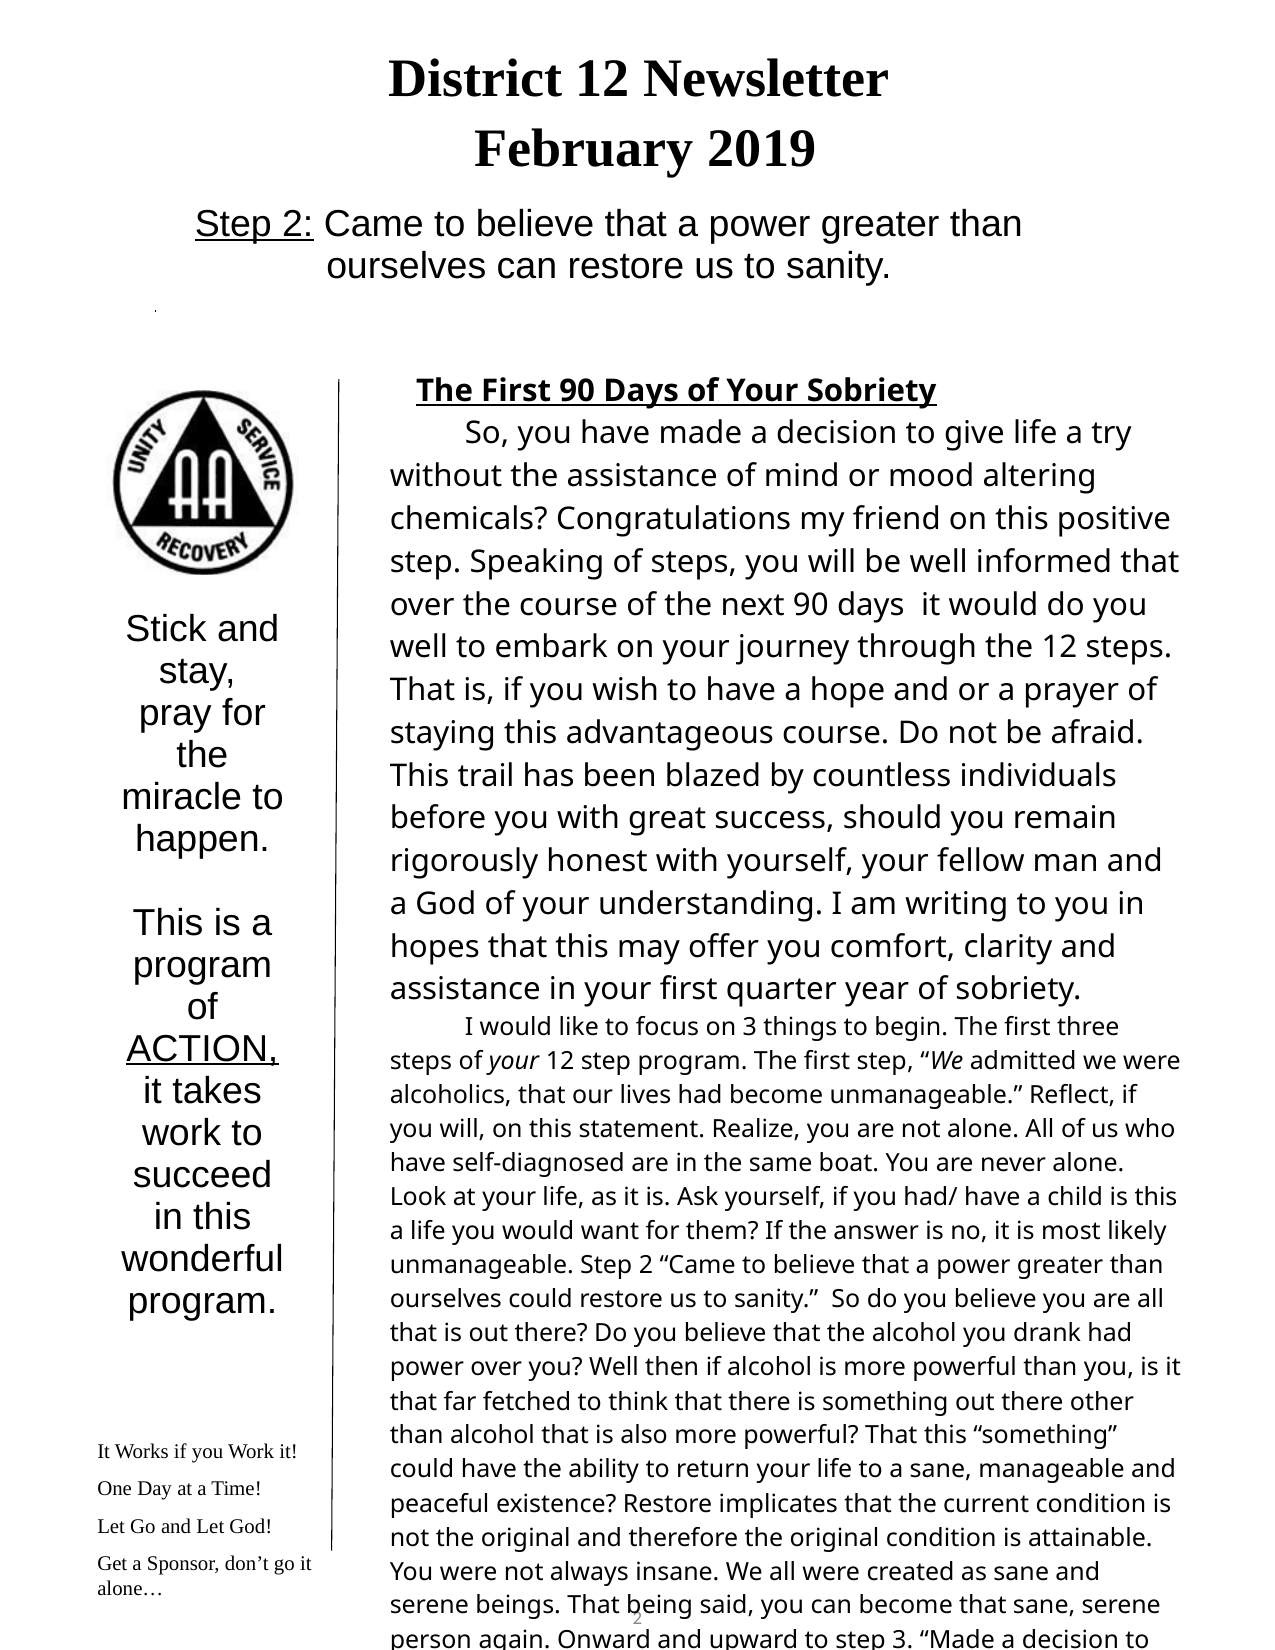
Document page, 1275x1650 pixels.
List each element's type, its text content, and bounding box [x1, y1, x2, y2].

text_box [0, 230, 1275, 1650]
table_header The First 90 Days of Your Sobriety So, you have made a decision to give life a try without the assistance of mind or mood altering chemicals? Congratulations my friend on this positive step. Speaking of steps, you will be well informed that over the course of the next 90 days it would do you well to embark on your journey through the 12 steps. That is, if you wish to have a hope and or a prayer of staying this advantageous course. Do not be afraid. This trail has been blazed by countless individuals before you with great success, should you remain rigorously honest with yourself, your fellow man and a God of your understanding. I am writing to you in hopes that this may offer you comfort, clarity and assistance in your first quarter year of sobriety. I would like to focus on 3 things to begin. The first three steps of your 12 step program. The first step, “We admitted we were alcoholics, that our lives had become unmanageable.” Reflect, if you will, on this statement. Realize, you are not alone. All of us who have self-diagnosed are in the same boat. You are never alone. Look at your life, as it is. Ask yourself, if you had/ have a child is this a life you would want for them? If the answer is no, it is most likely unmanageable. Step 2 “Came to believe that a power greater than ourselves could restore us to sanity.” So do you believe you are all that is out there? Do you believe that the alcohol you drank had power over you? Well then if alcohol is more powerful than you, is it that far fetched to think that there is something out there other than alcohol that is also more powerful? That this “something” could have the ability to return your life to a sane, manageable and peaceful existence? Restore implicates that the current condition is not the original and therefore the original condition is attainable. You were not always insane. We all were created as sane and serene beings. That being said, you can become that sane, serene person again. Onward and upward to step 3. “Made a decision to turn our will and our lives over to the care of God, as we understood Him.” Here you are at a crossroads my friend. Do you choose to stay your own course or do you surrender to the idea of step 2? It is your choice and your choice alone but you must make this decision to move forward. It is that simple. You do not need to concern yourself with what or who God is or if you believe in a specific God but rather that there is a greater power than you and you are willing to allow it into your life. Have a bit of faith and hope that things will get better without you in control. Let’s be honest, with you at the controls thus far it hasn’t been that great right? That brings me to the specific purpose of this letter. What to expect in the first 90 days. [376, 736, 1200, 1650]
text_box It Works if you Work it! One Day at a Time! Let Go and Let God! Get a Sponsor, don’t go it alone… [331, 1200, 339, 1645]
text_box Stick and stay, pray for the miracle to happen. This is a program of ACTION, it takes work to succeed in this wonderful program. [105, 600, 301, 1329]
text_box Step 2: Came to believe that a power greater than ourselves can restore us to sanity. [180, 195, 1174, 354]
text_box District 12 Newsletter February 2019 [88, 30, 1199, 217]
